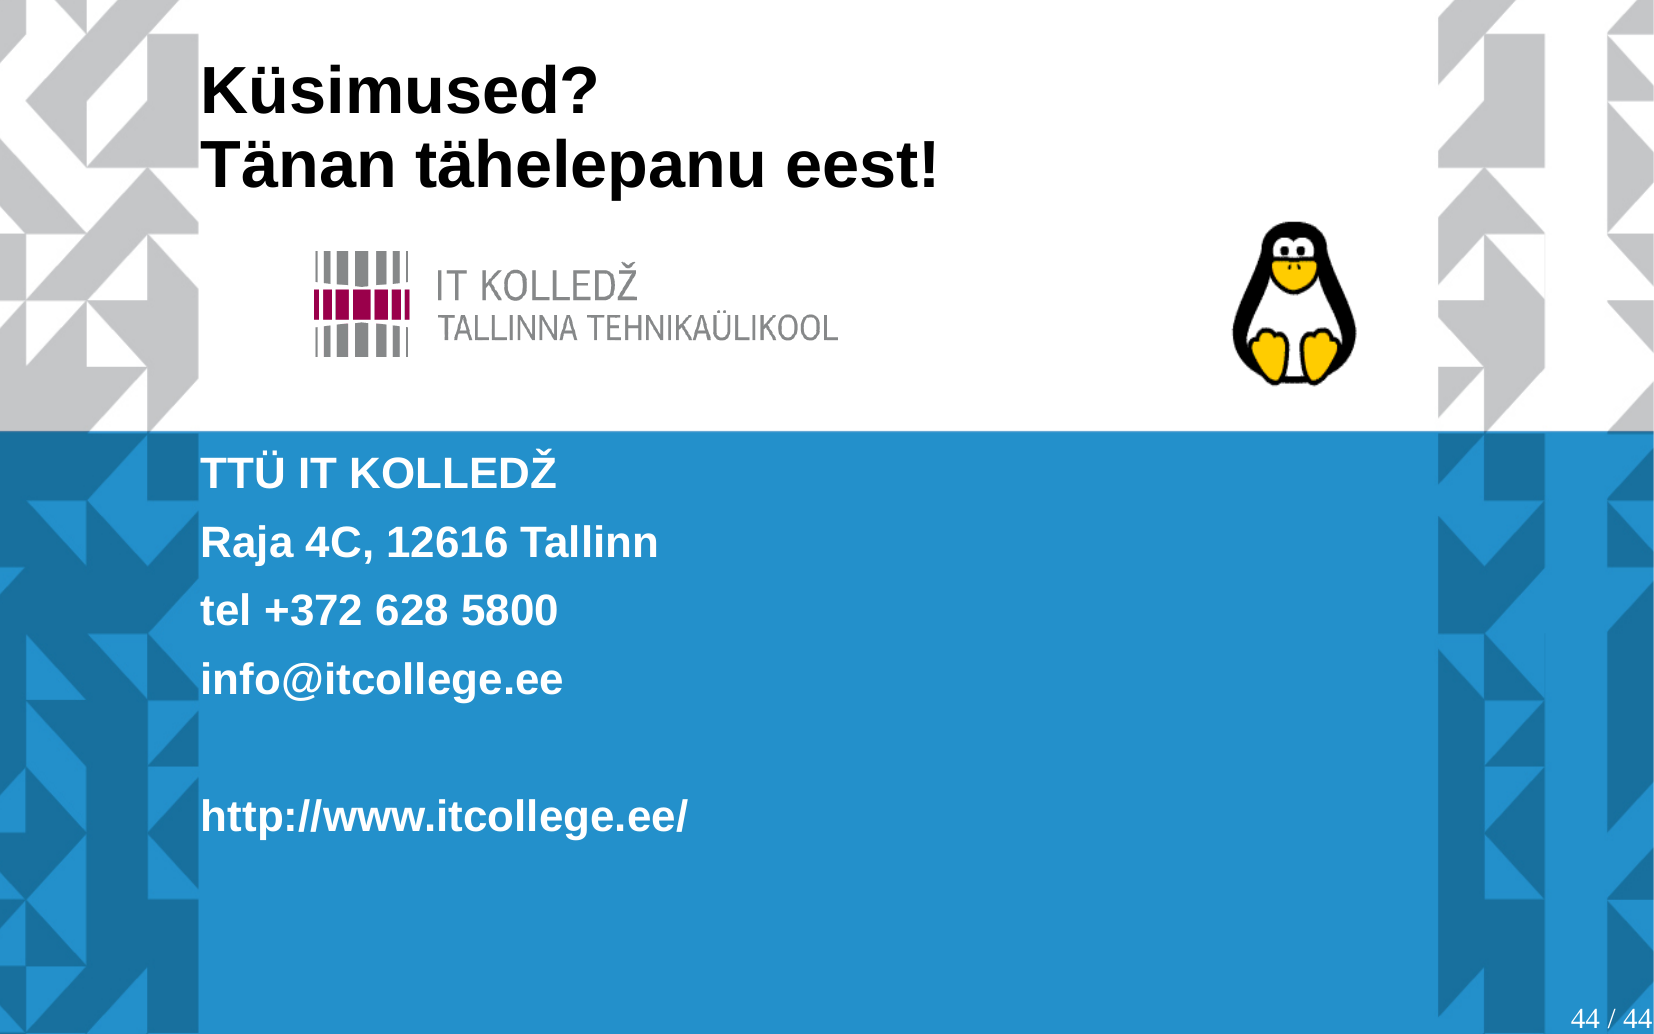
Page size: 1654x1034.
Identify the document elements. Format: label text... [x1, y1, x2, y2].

list TTÜ IT KOLLEDŽ Raja 4C, 12616 Tallinn tel +372 628 5800 info@itcollege.ee http://www.itcollege.ee/ [200, 448, 1430, 842]
picture [0, 0, 1654, 1034]
title Küsimused? Tänan tähelepanu eest! [200, 41, 1170, 214]
